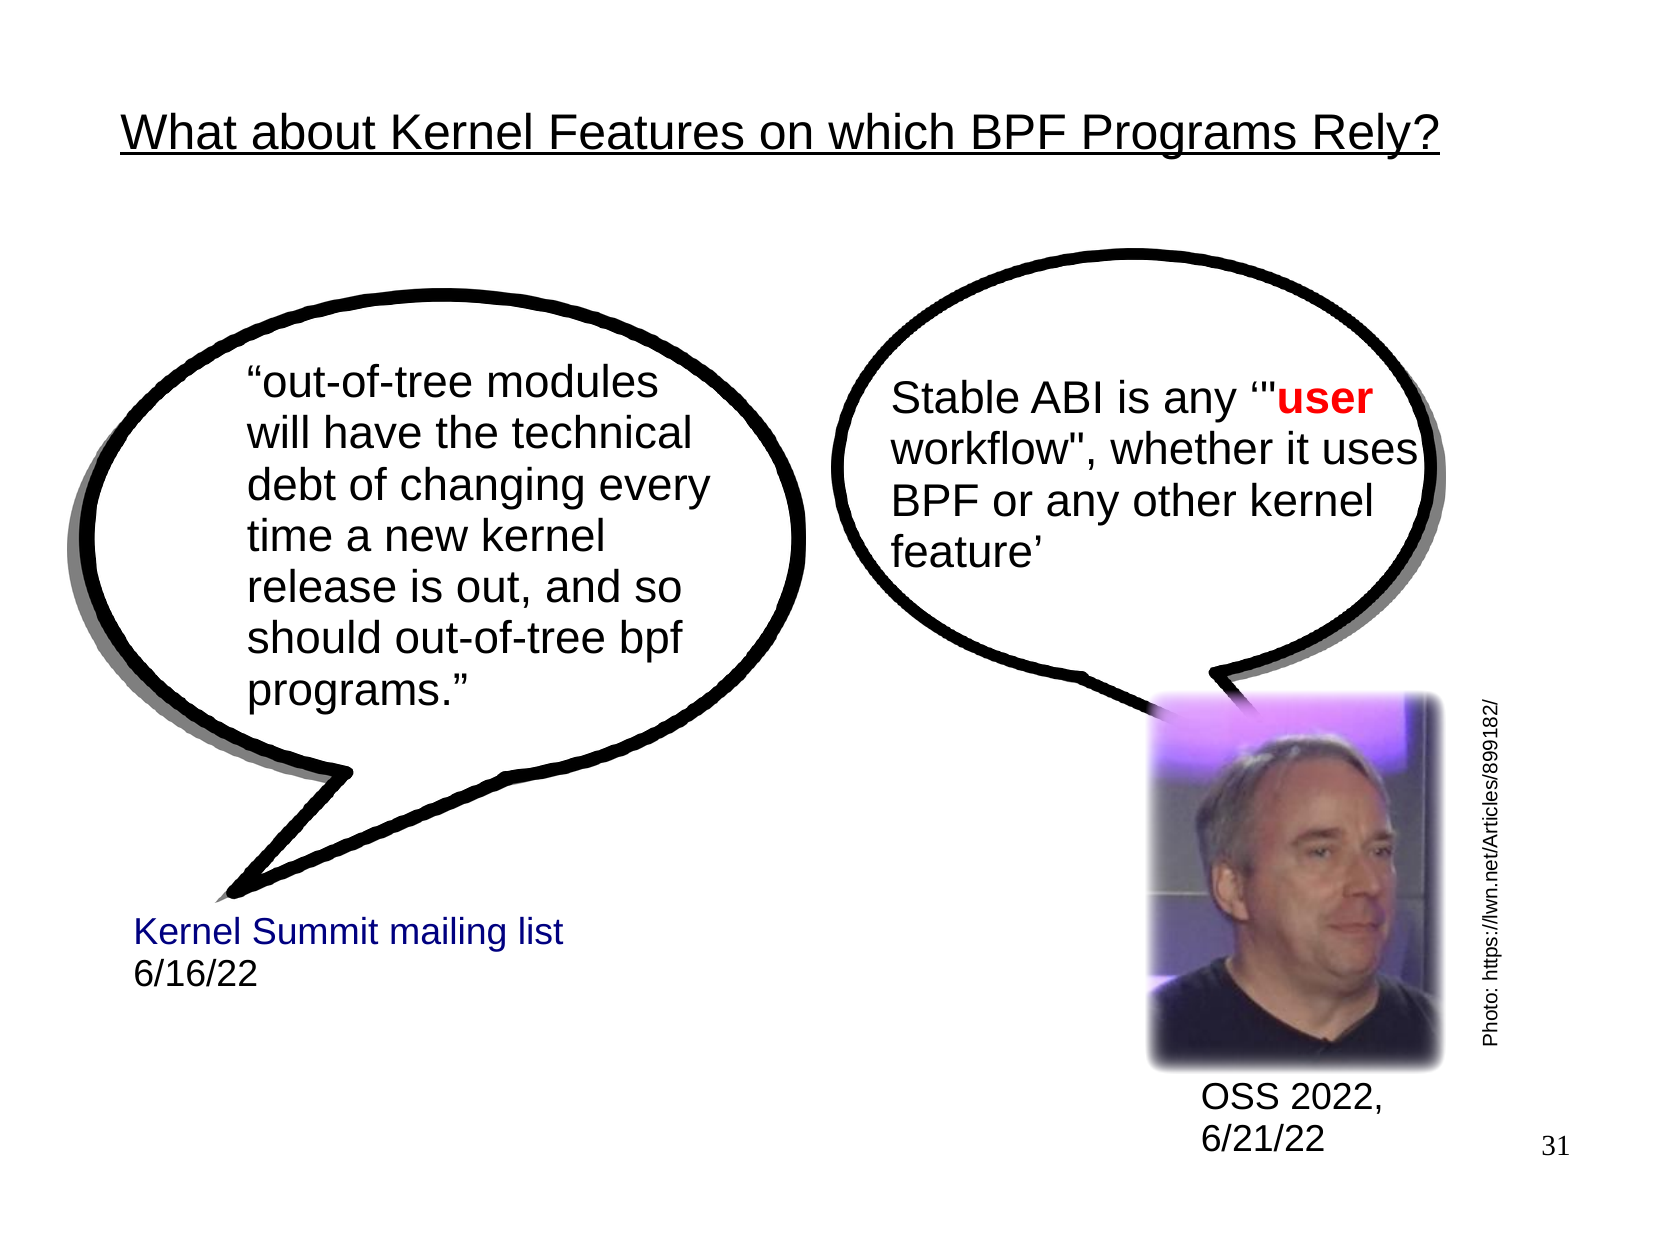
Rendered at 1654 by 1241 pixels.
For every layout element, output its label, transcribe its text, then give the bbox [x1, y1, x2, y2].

title What about Kernel Features on which BPF Programs Rely? [69, 39, 1492, 224]
text_box Photo: https://lwn.net/Articles/899182/ [1471, 684, 1513, 1062]
picture [831, 248, 1446, 364]
picture [67, 288, 806, 903]
text_box Stable ABI is any ‘"user workflow", whether it uses BPF or any other kernel feature’ [806, 364, 1485, 595]
text_box Kernel Summit mailing list 6/16/22 [118, 902, 590, 1003]
text_box OSS 2022, 6/21/22 [1186, 1074, 1438, 1168]
picture [831, 595, 1446, 1074]
text_box “out-of-tree modules will have the technical debt of changing every time a new kernel release is out, and so should out-of-tree bpf programs.” [232, 348, 729, 723]
